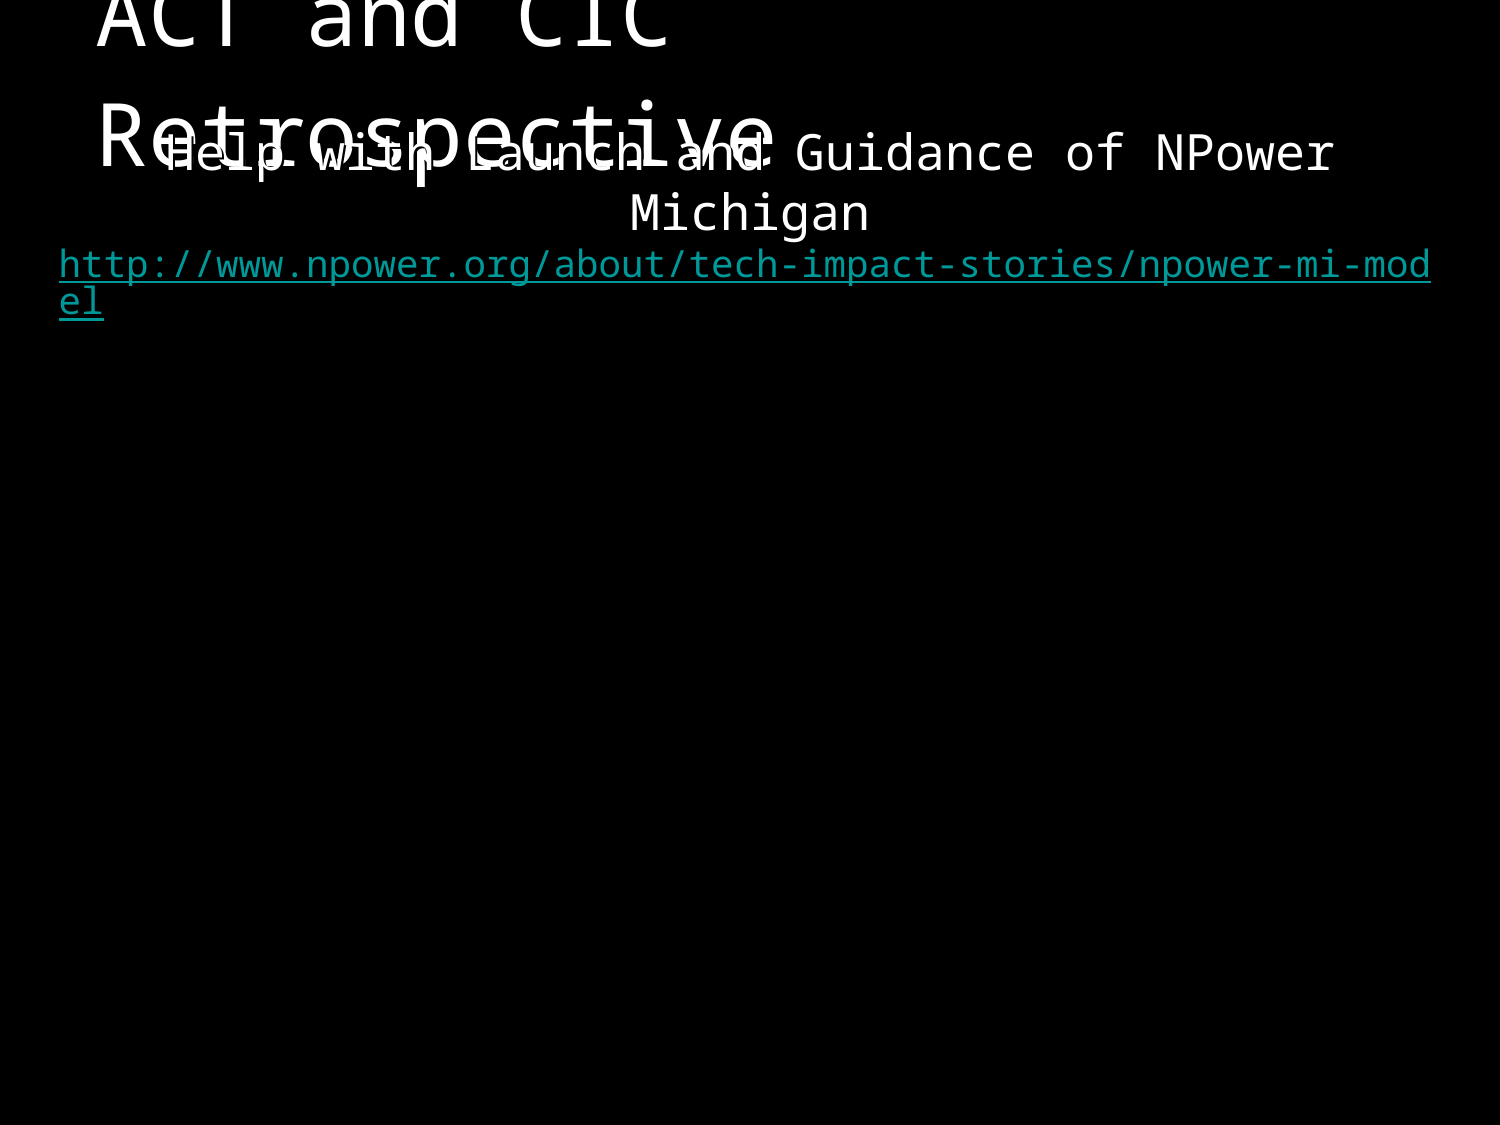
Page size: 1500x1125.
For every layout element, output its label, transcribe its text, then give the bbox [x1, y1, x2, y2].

text_box Help with Launch and Guidance of NPower Michigan http://www.npower.org/about/tech-impact-stories/npower-mi-model [58, 137, 1442, 274]
title ACT and CIC Retrospective [90, 0, 1409, 137]
